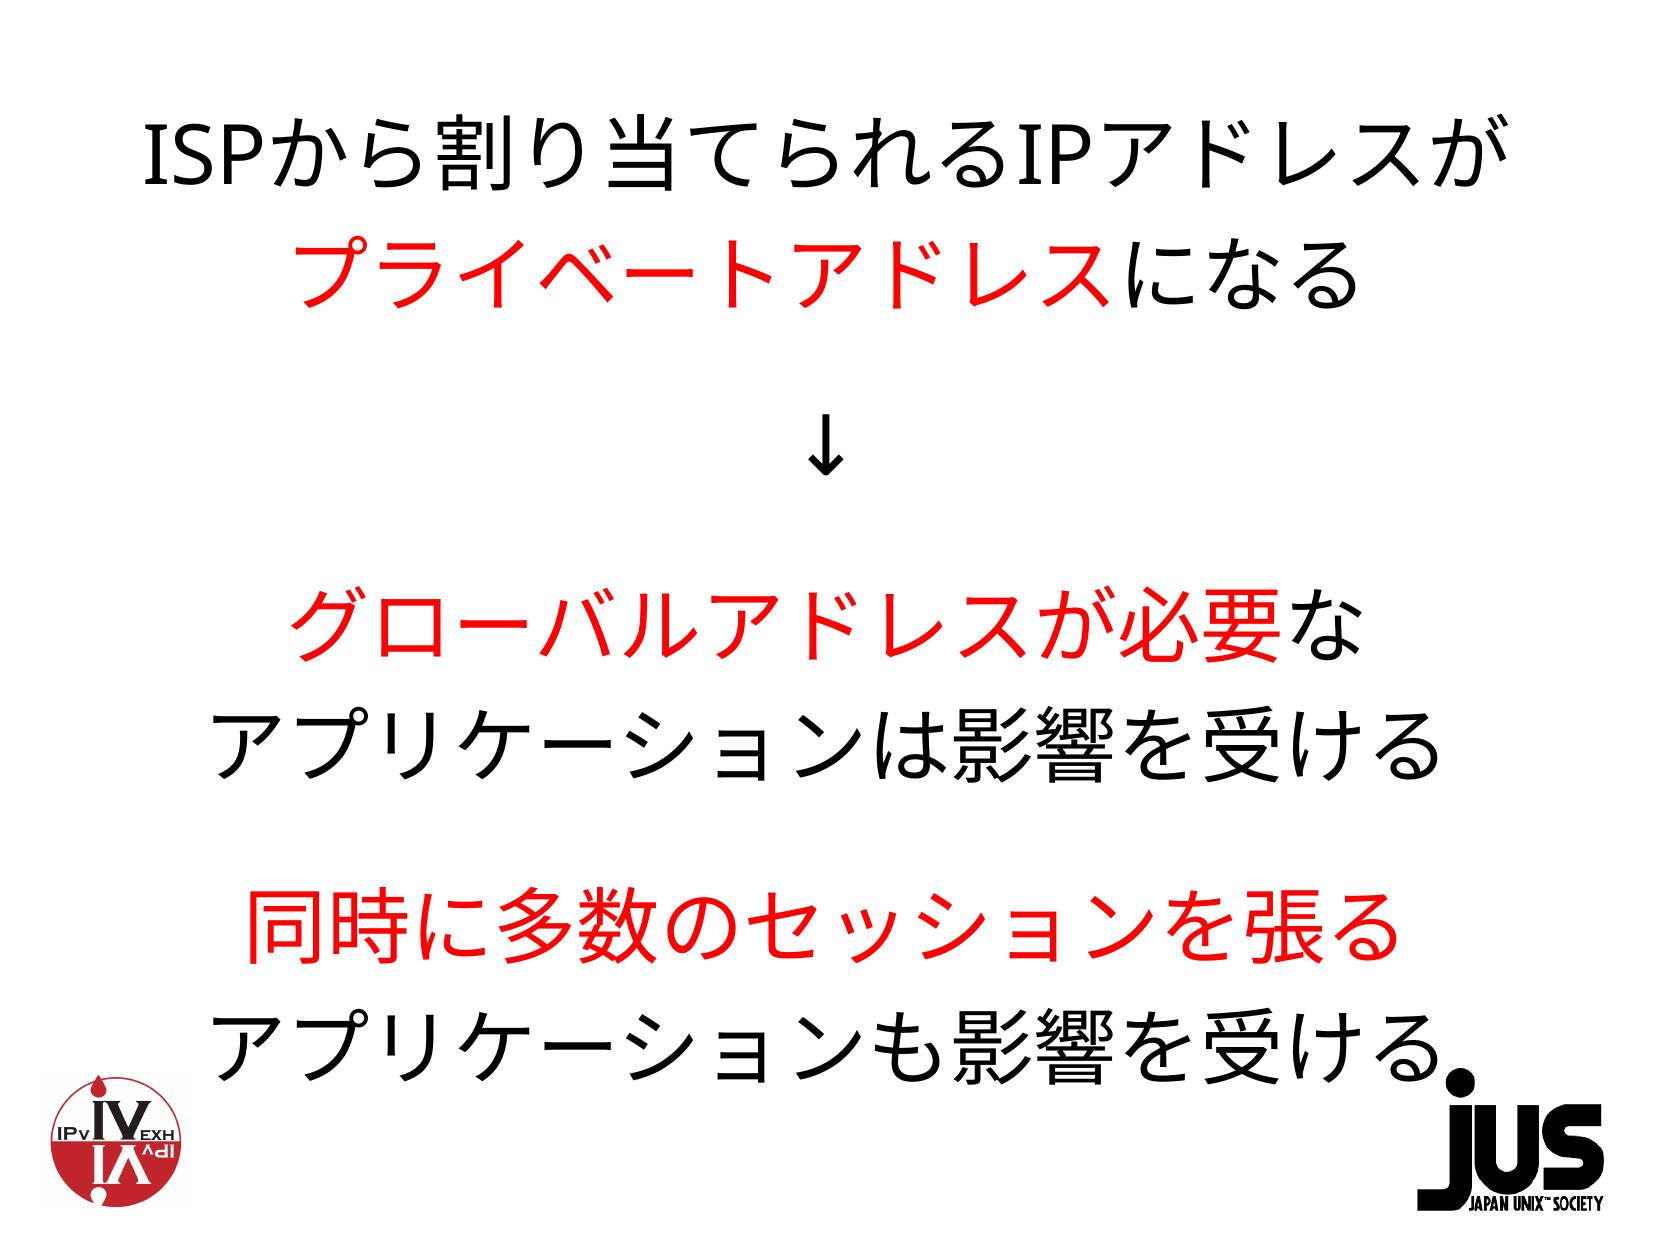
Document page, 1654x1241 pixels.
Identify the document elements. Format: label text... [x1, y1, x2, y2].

picture [41, 1068, 190, 1210]
picture [1417, 1068, 1604, 1211]
subtitle ISPから割り当てられるIPアドレスが プライベートアドレスになる ↓ グローバルアドレスが必要な アプリケーションは影響を受ける 同時に多数のセッションを張る アプリケーションも影響を受ける [82, 88, 1571, 1102]
